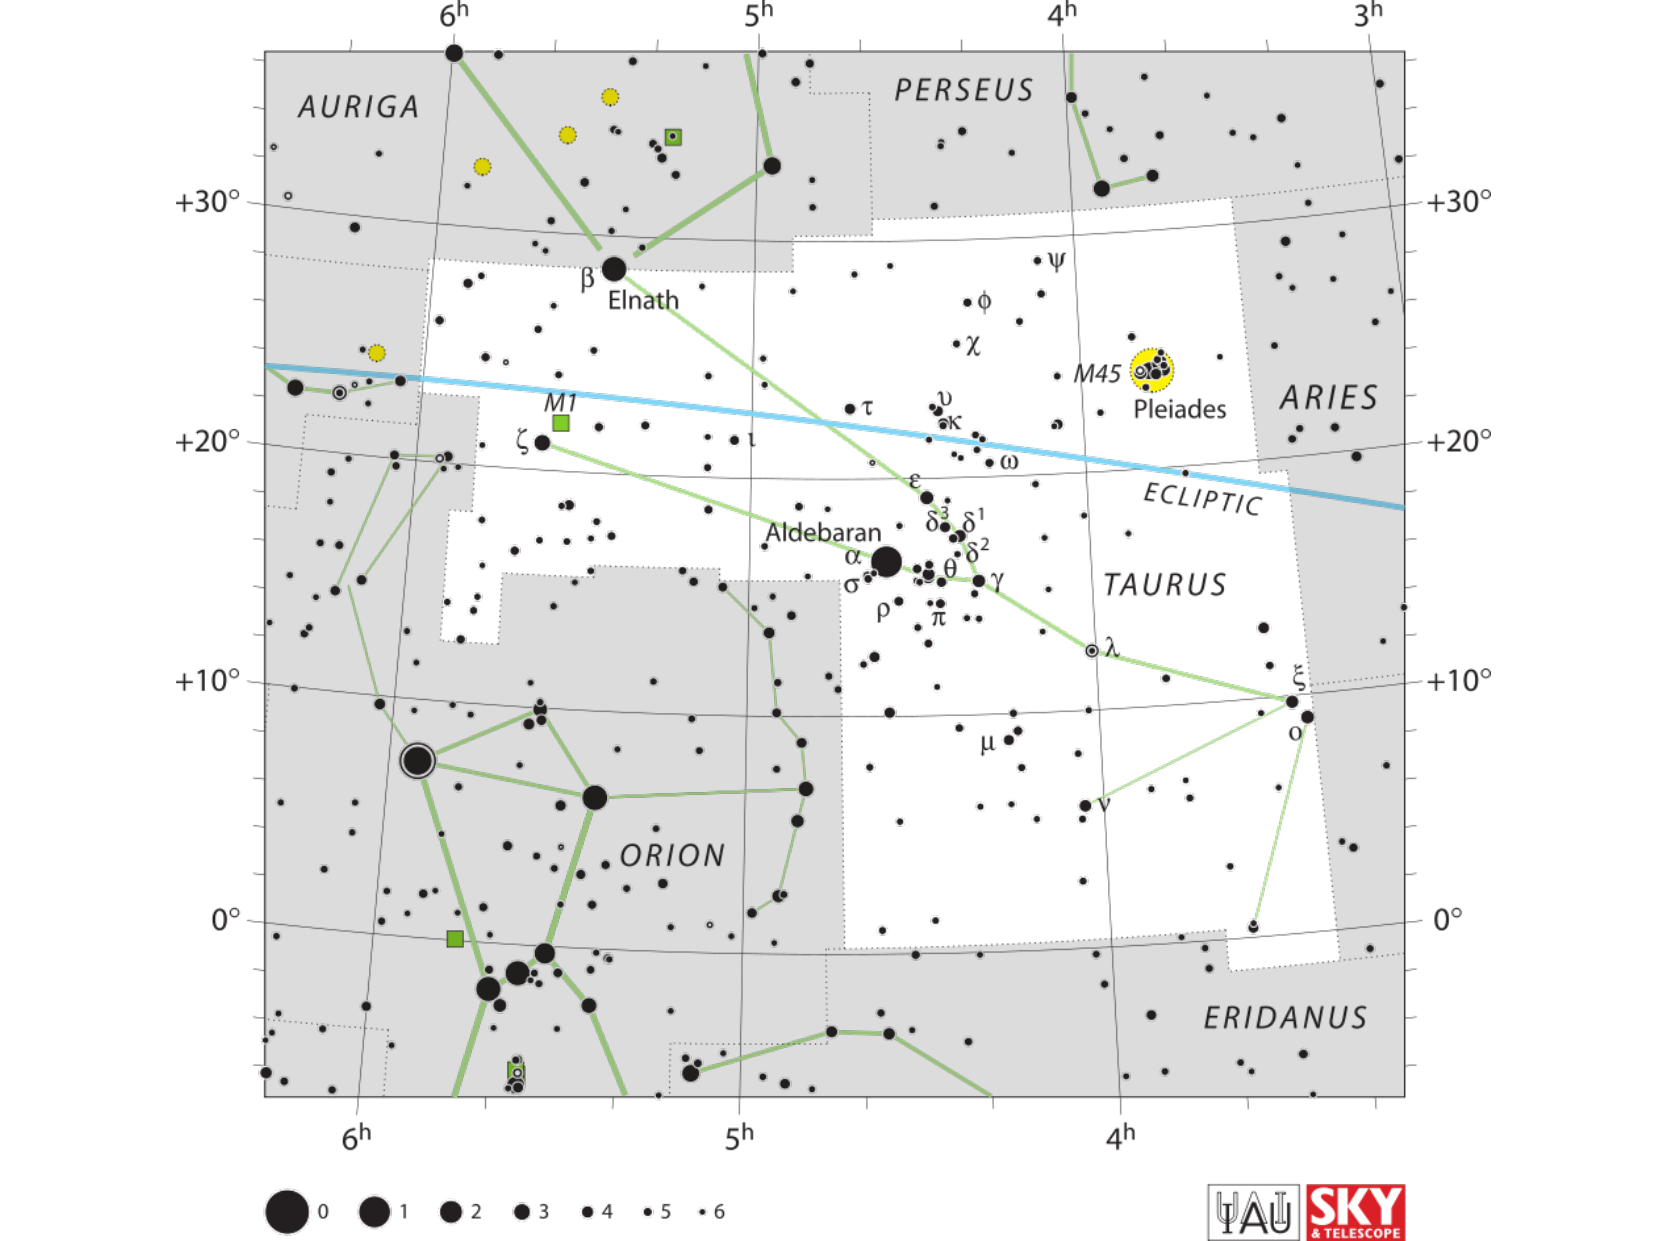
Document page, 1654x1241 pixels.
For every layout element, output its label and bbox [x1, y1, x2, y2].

picture [176, 0, 1491, 1241]
